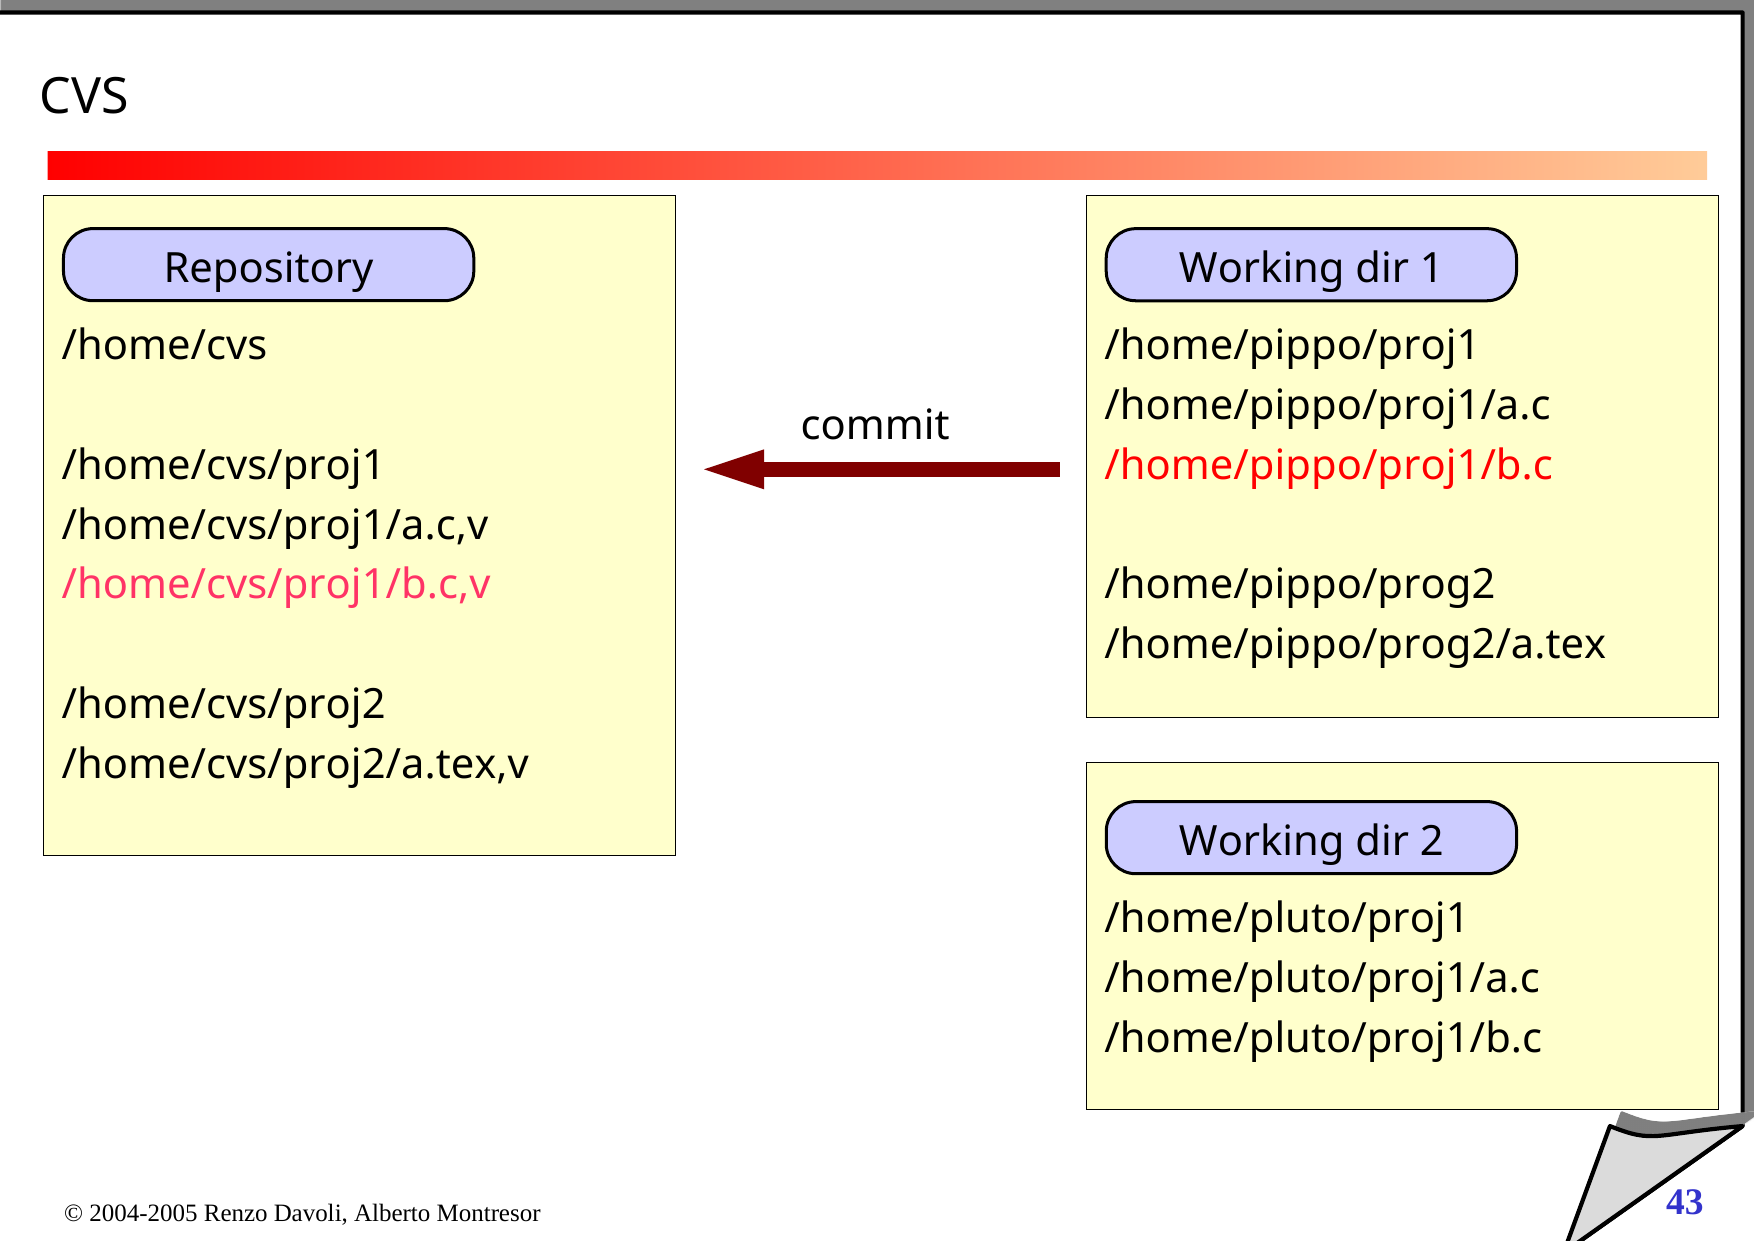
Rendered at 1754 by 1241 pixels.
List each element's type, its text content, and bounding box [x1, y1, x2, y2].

text_box [1086, 762, 1719, 1110]
title CVS [40, 49, 1714, 144]
text_box /home/pluto/proj1 /home/pluto/proj1/a.c /home/pluto/proj1/b.c [1104, 885, 1701, 1153]
text_box [43, 195, 676, 856]
text_box Repository [63, 228, 474, 301]
text_box /home/cvs /home/cvs/proj1 /home/cvs/proj1/a.c,v /home/cvs/proj1/b.c,v /home/cvs/proj2 /home/cvs/proj2/a.tex,v [61, 312, 658, 850]
text_box commit [800, 391, 1041, 457]
text_box [1086, 195, 1719, 718]
text_box Working dir 1 [1106, 228, 1517, 301]
text_box Working dir 2 [1106, 801, 1517, 874]
text_box /home/pippo/proj1 /home/pippo/proj1/a.c /home/pippo/proj1/b.c /home/pippo/prog2 /home/pippo/prog2/a.tex [1104, 312, 1701, 715]
